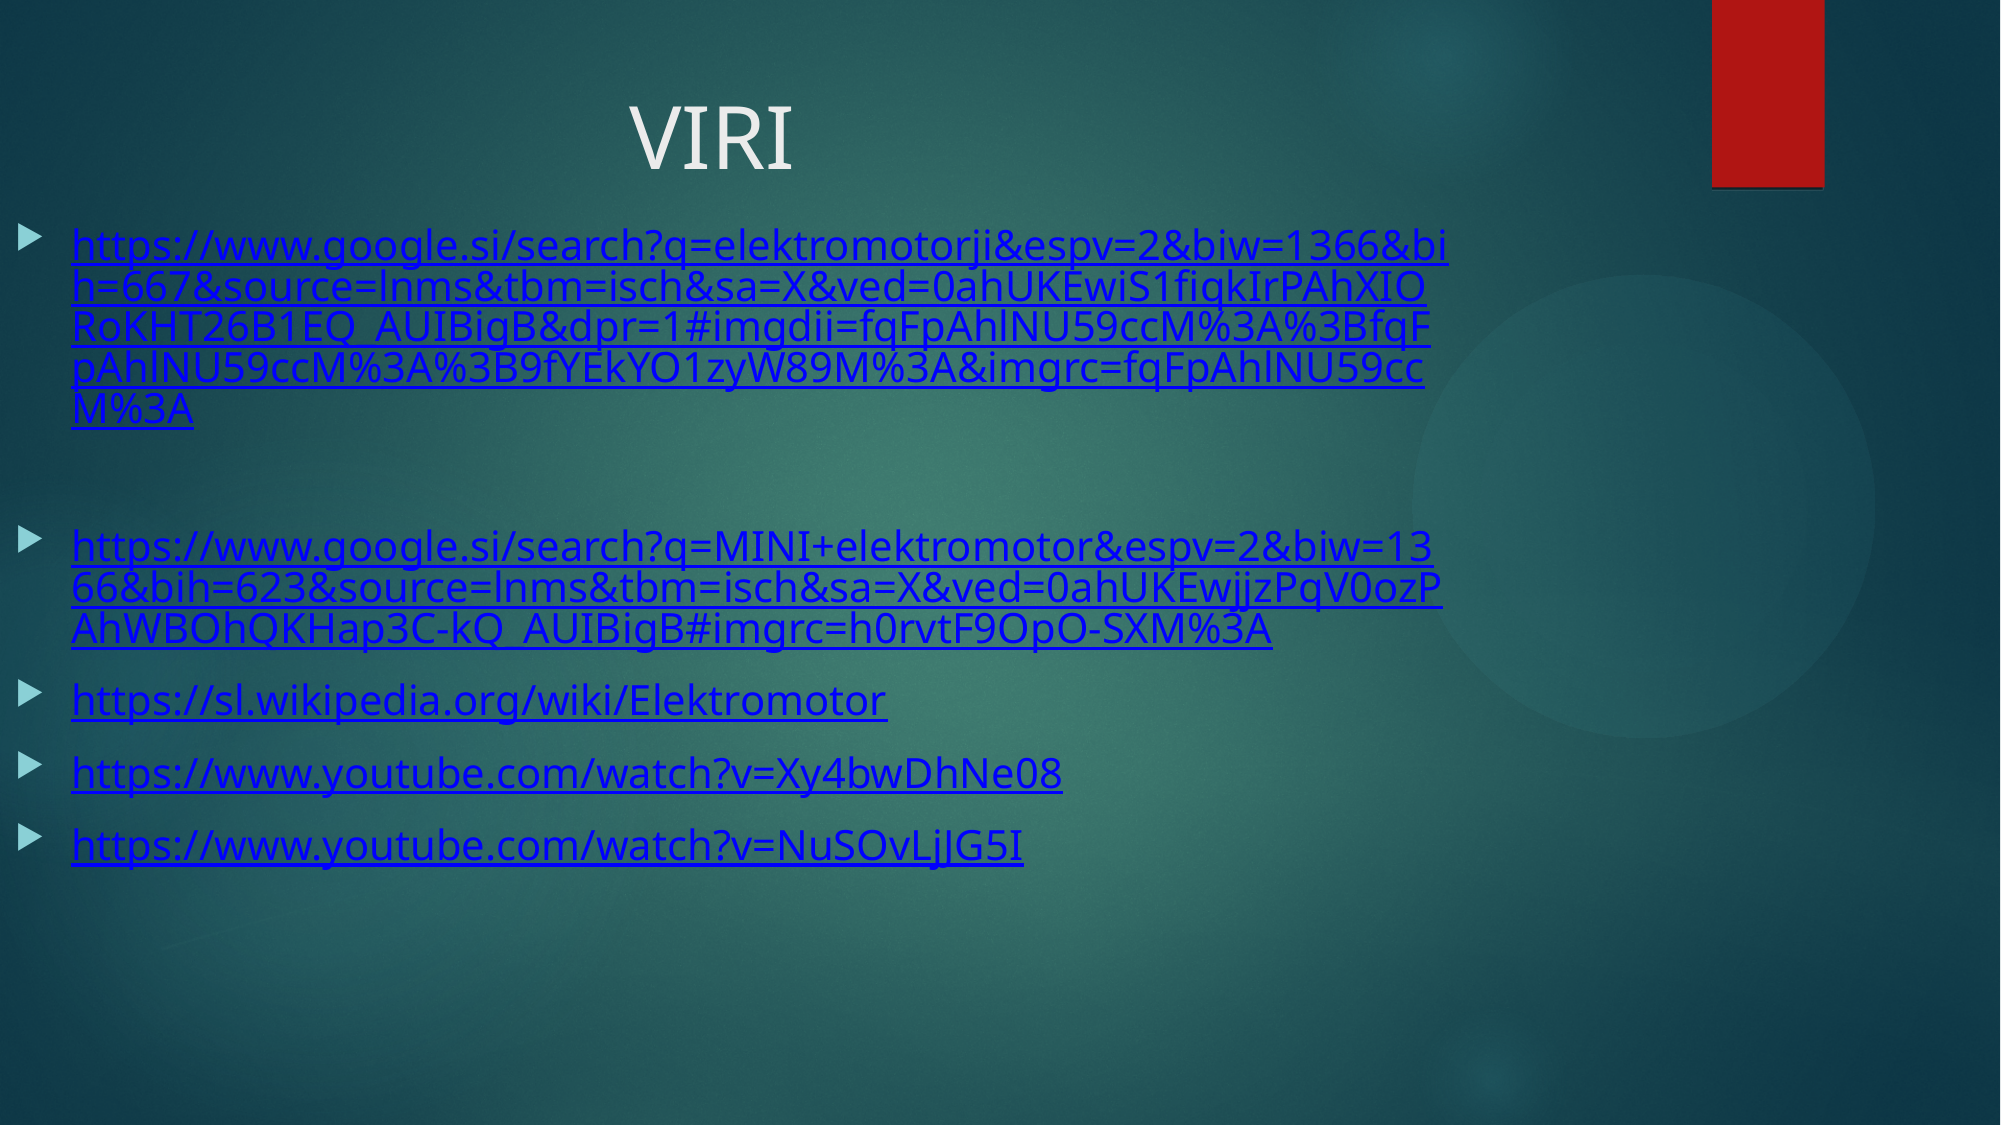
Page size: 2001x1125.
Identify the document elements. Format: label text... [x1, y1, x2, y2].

title VIRI [0, 74, 1543, 304]
picture [0, 0, 2001, 1125]
list https://www.google.si/search?q=elektromotorji&espv=2&biw=1366&bih=667&source=lnms&tbm=isch&sa=X&ved=0ahUKEwiS1fiqkIrPAhXIORoKHT26B1EQ_AUIBigB&dpr=1#imgdii=fqFpAhlNU59ccM%3A%3BfqFpAhlNU59ccM%3A%3B9fYEkYO1zyW89M%3A&imgrc=fqFpAhlNU59ccM%3A https://www.google.si/search?q=MINI+elektromotor&espv=2&biw=1366&bih=623&source=lnms&tbm=isch&sa=X&ved=0ahUKEwjjzPqV0ozPAhWBOhQKHap3C-kQ_AUIBigB#imgrc=h0rvtF9OpO-SXM%3A https://sl.wikipedia.org/wiki/Elektromotor https://www.youtube.com/watch?v=Xy4bwDhNe08 https://www.youtube.com/watch?v=NuSOvLjJG5I [0, 211, 1468, 900]
